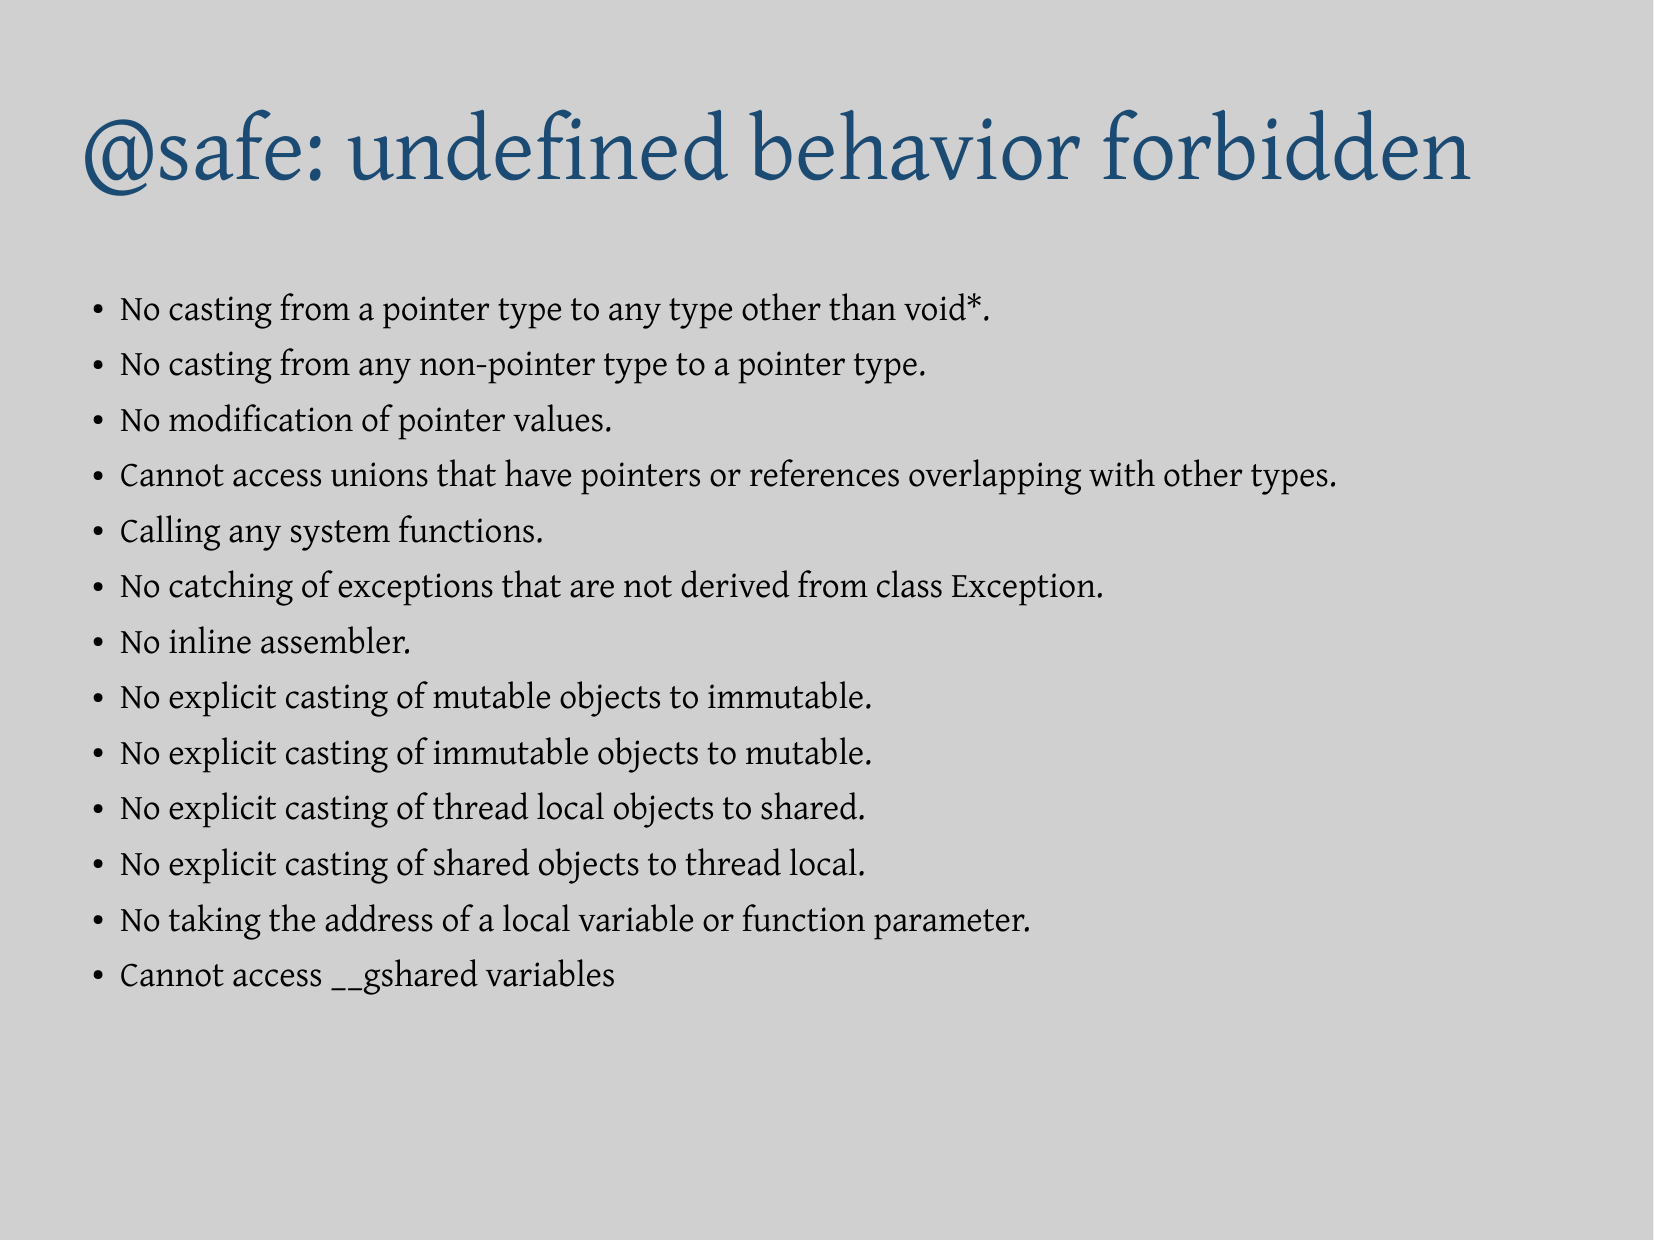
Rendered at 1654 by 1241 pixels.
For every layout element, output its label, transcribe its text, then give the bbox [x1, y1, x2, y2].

list No casting from a pointer type to any type other than void*. No casting from any non-pointer type to a pointer type. No modification of pointer values. Cannot access unions that have pointers or references overlapping with other types. Calling any system functions. No catching of exceptions that are not derived from class Exception. No inline assembler. No explicit casting of mutable objects to immutable. No explicit casting of immutable objects to mutable. No explicit casting of thread local objects to shared. No explicit casting of shared objects to thread local. No taking the address of a local variable or function parameter. Cannot access __gshared variables [82, 290, 1571, 1010]
title @safe: undefined behavior forbidden [82, 49, 1571, 257]
